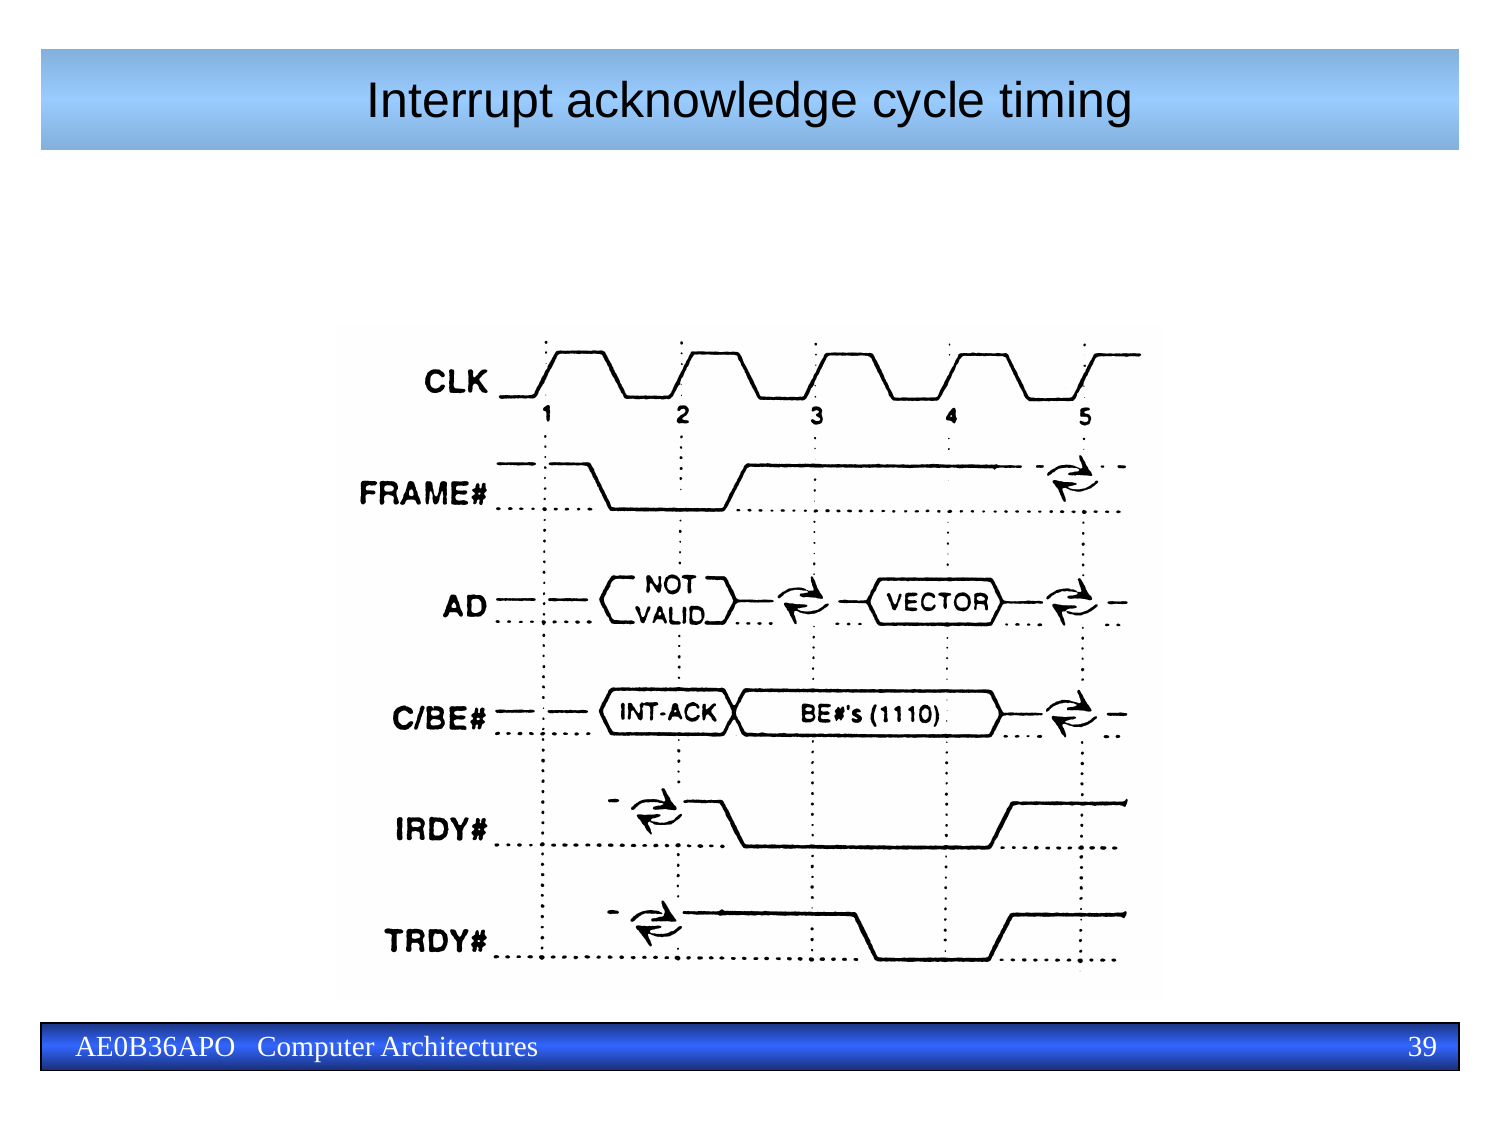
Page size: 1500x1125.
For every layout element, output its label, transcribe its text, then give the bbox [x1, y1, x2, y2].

title Interrupt acknowledge cycle timing [41, 49, 1459, 150]
picture [336, 324, 1164, 1000]
